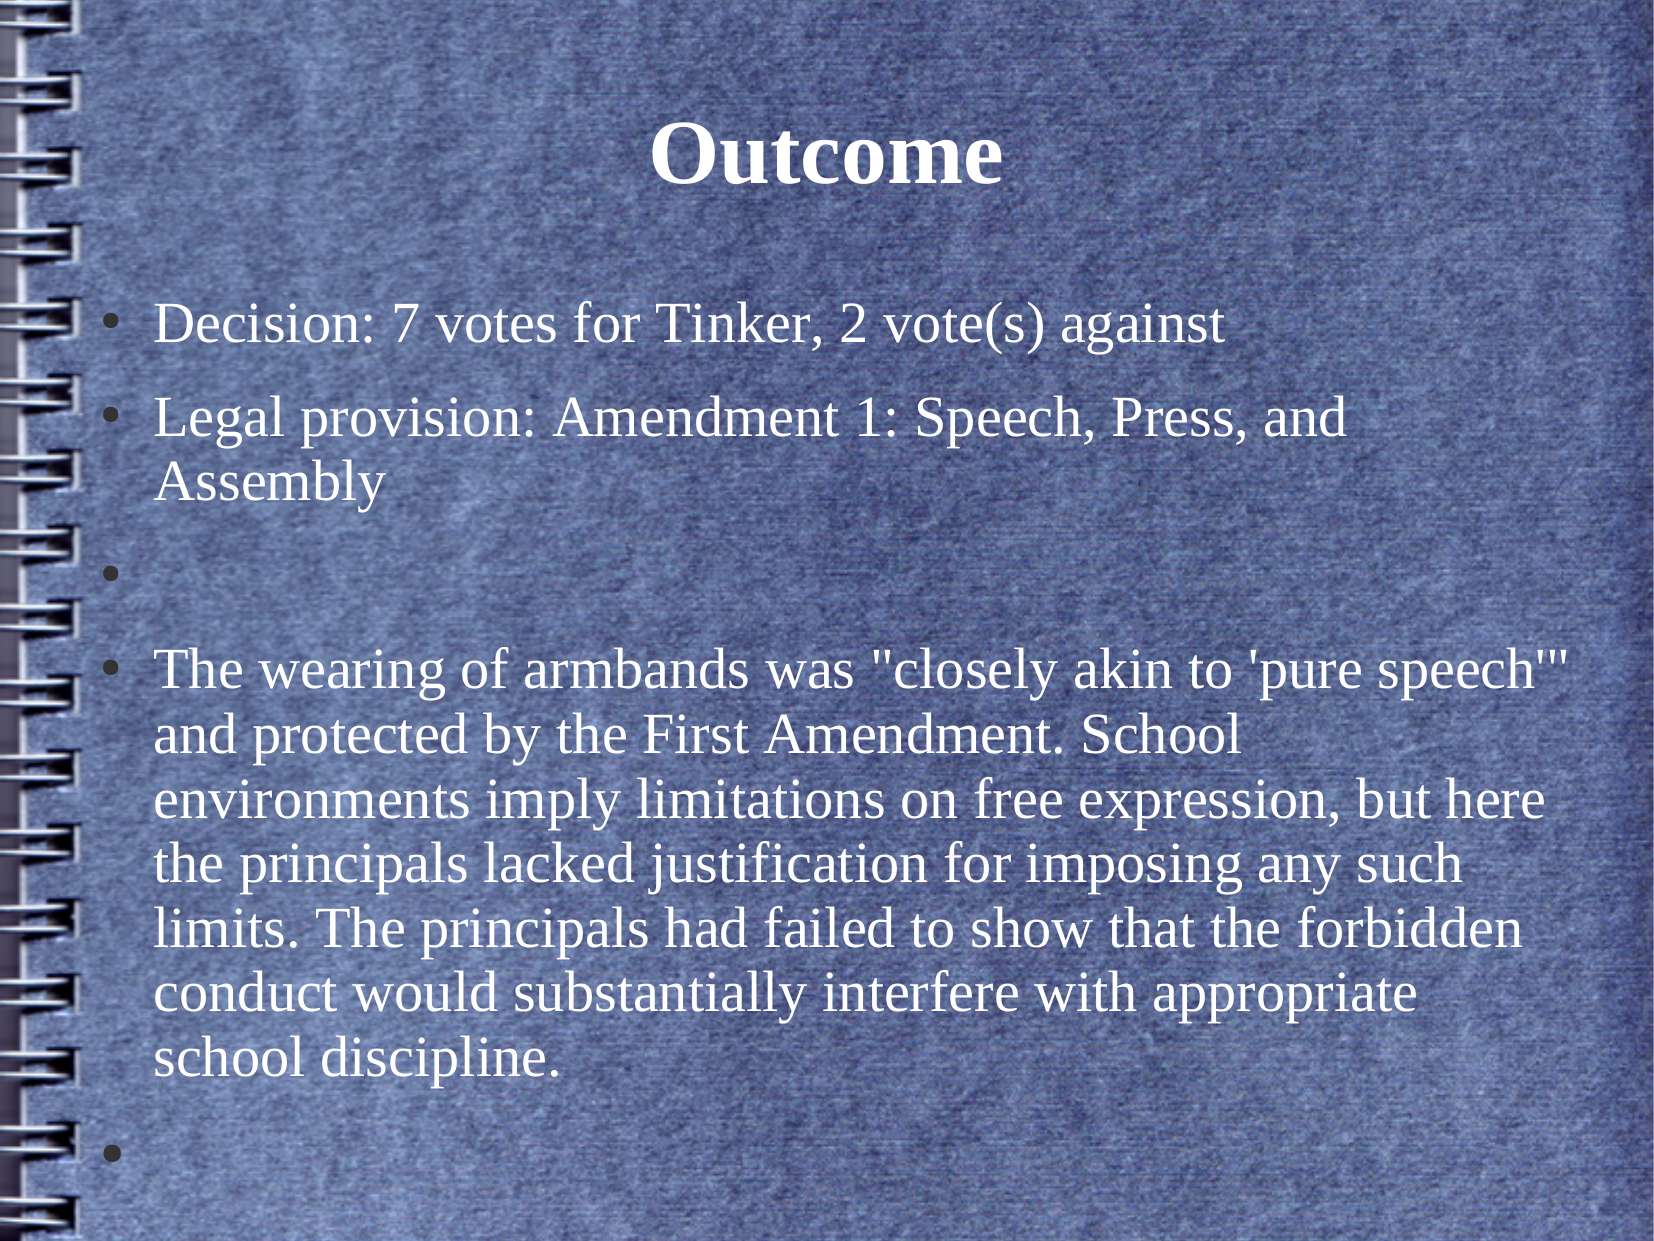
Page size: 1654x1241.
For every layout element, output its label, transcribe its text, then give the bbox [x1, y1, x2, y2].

picture [0, 0, 1654, 1241]
list Decision: 7 votes for Tinker, 2 vote(s) against Legal provision: Amendment 1: Speech, Press, and Assembly The wearing of armbands was "closely akin to 'pure speech'" and protected by the First Amendment. School environments imply limitations on free expression, but here the principals lacked justification for imposing any such limits. The principals had failed to show that the forbidden conduct would substantially interfere with appropriate school discipline. [82, 290, 1571, 1203]
title Outcome [82, 49, 1571, 257]
